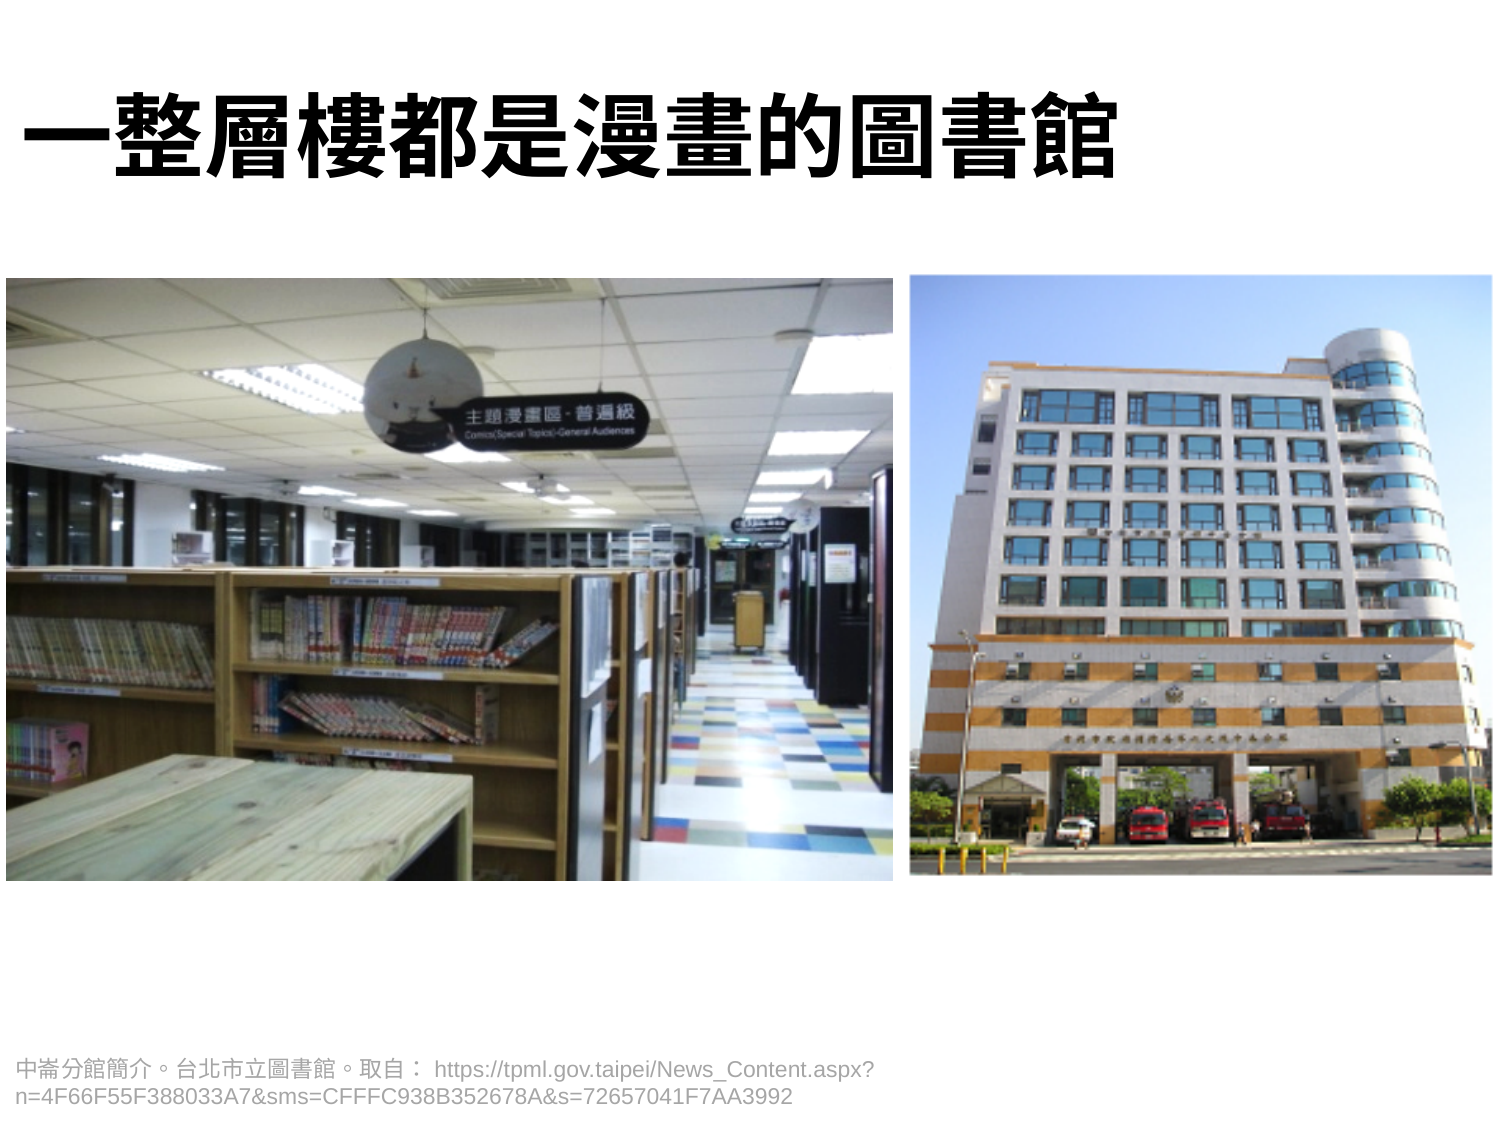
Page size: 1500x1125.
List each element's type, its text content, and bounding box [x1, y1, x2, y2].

picture [903, 263, 1500, 881]
picture [6, 278, 893, 881]
text_box 中崙分館簡介。台北市立圖書館。取自：https://tpml.gov.taipei/News_Content.aspx?n=4F66F55F388033A7&sms=CFFFC938B352678A&s=72657041F7AA3992 [0, 1046, 1500, 1118]
title 一整層樓都是漫畫的圖書館 [6, 40, 1357, 228]
